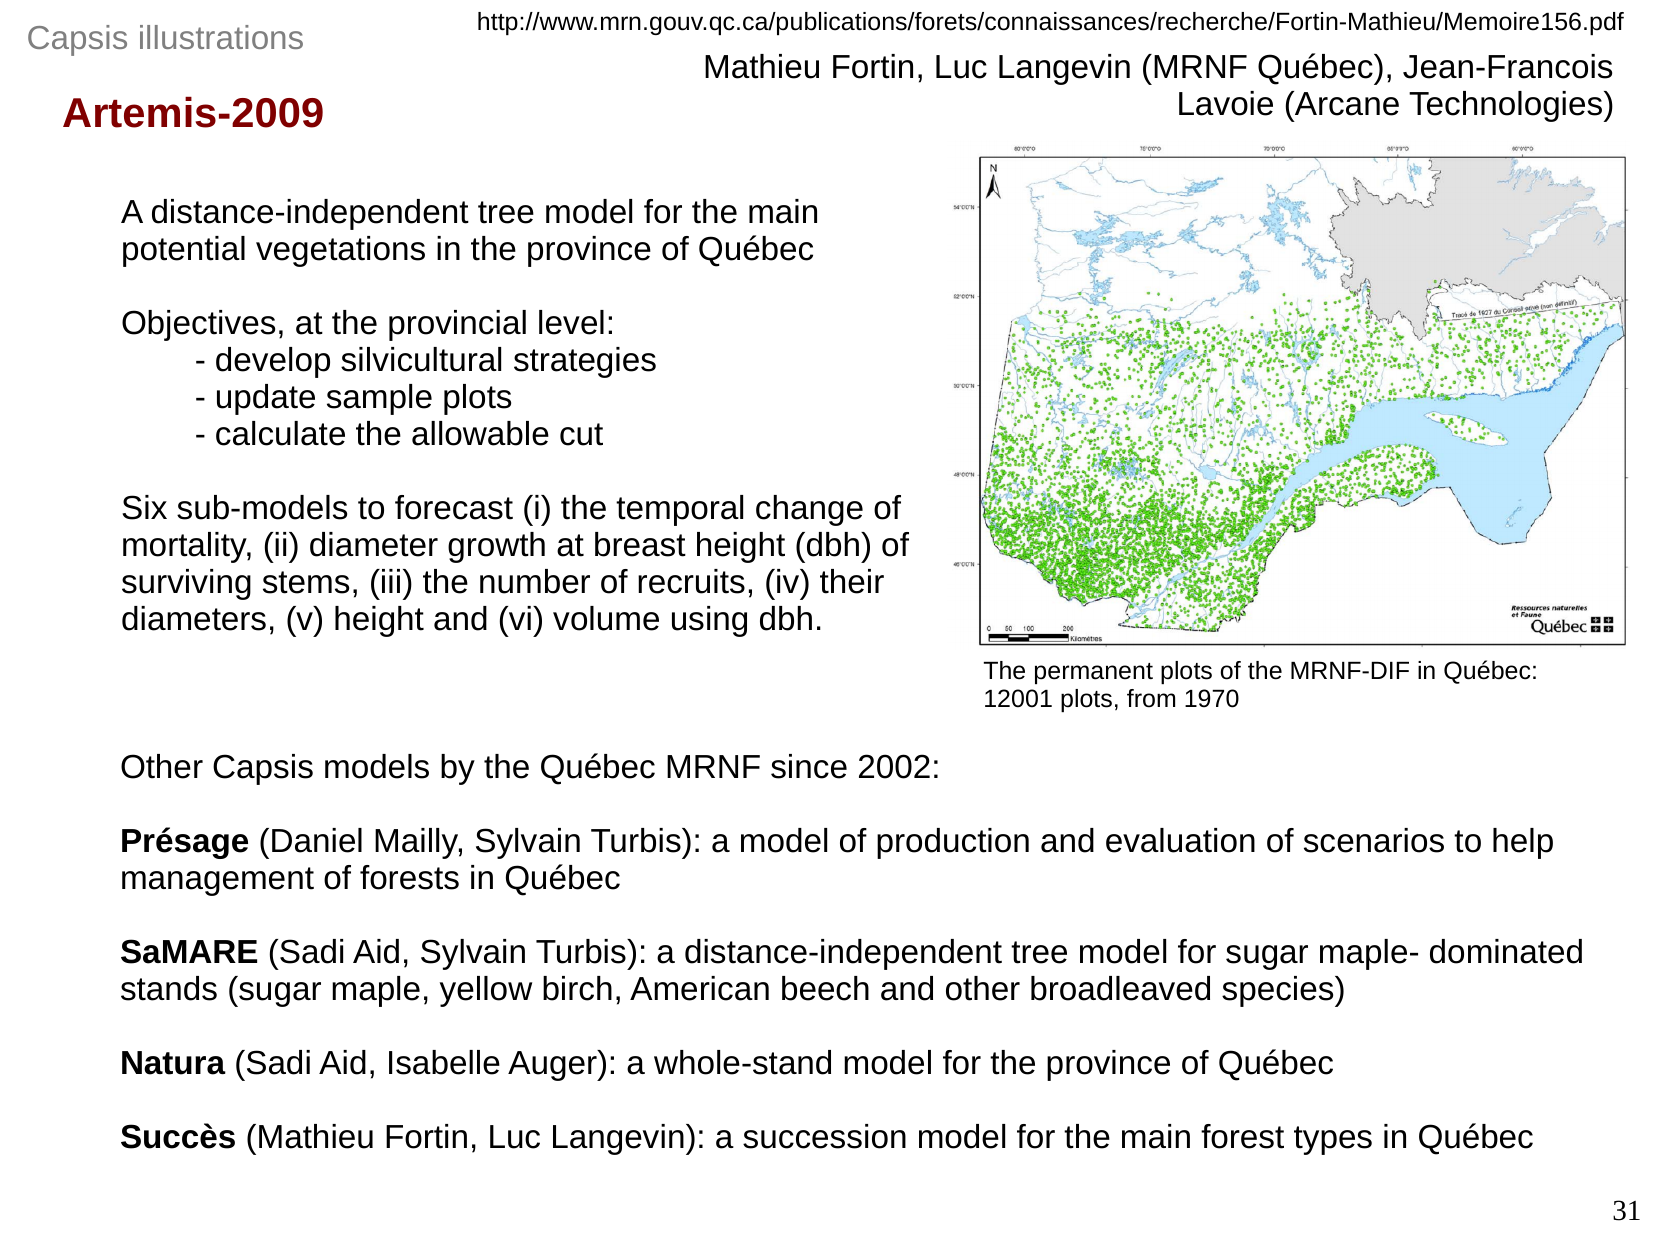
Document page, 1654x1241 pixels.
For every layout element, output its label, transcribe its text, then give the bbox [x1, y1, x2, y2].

text_box Mathieu Fortin, Luc Langevin (MRNF Québec), Jean-Francois Lavoie (Arcane Technologies) [602, 43, 1630, 130]
picture [947, 140, 1630, 650]
text_box Other Capsis models by the Québec MRNF since 2002: Présage (Daniel Mailly, Sylvain Turbis): a model of production and evaluation of scenarios to help management of forests in Québec SaMARE (Sadi Aid, Sylvain Turbis): a distance-independent tree model for sugar maple- dominated stands (sugar maple, yellow birch, American beech and other broadleaved species) Natura (Sadi Aid, Isabelle Auger): a whole-stand model for the province of Québec Succès (Mathieu Fortin, Luc Langevin): a succession model for the main forest types in Québec [105, 740, 1619, 1241]
text_box http://www.mrn.gouv.qc.ca/publications/forets/connaissances/recherche/Fortin-Mathieu/Memoire156.pdf [318, 0, 1642, 43]
text_box The permanent plots of the MRNF-DIF in Québec: 12001 plots, from 1970 [968, 649, 1630, 721]
text_box Artemis-2009 [47, 82, 1418, 144]
text_box A distance-independent tree model for the main potential vegetations in the province of Québec Objectives, at the provincial level: - develop silvicultural strategies - update sample plots - calculate the allowable cut Six sub-models to forecast (i) the temporal change of mortality, (ii) diameter growth at breast height (dbh) of surviving stems, (iii) the number of recruits, (iv) their diameters, (v) height and (vi) volume using dbh. [106, 185, 945, 793]
text_box Capsis illustrations [11, 11, 426, 64]
